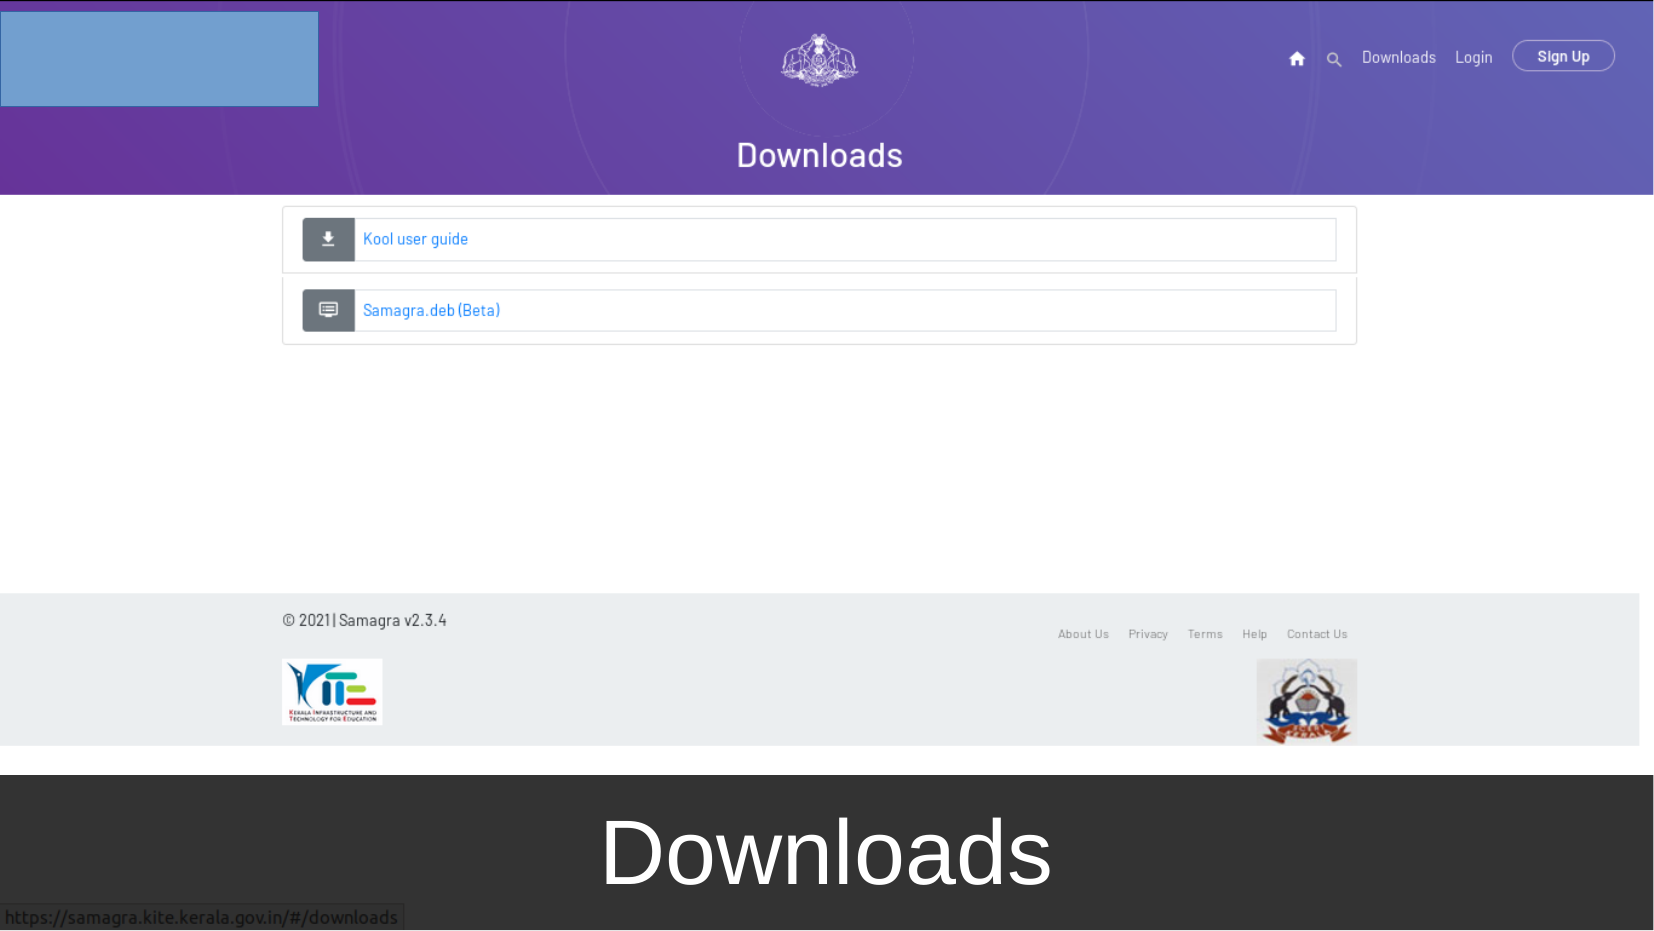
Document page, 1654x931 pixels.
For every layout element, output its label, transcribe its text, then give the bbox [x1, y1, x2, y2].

picture [0, 0, 1654, 775]
text_box [0, 11, 319, 107]
title Downloads [0, 775, 1654, 931]
